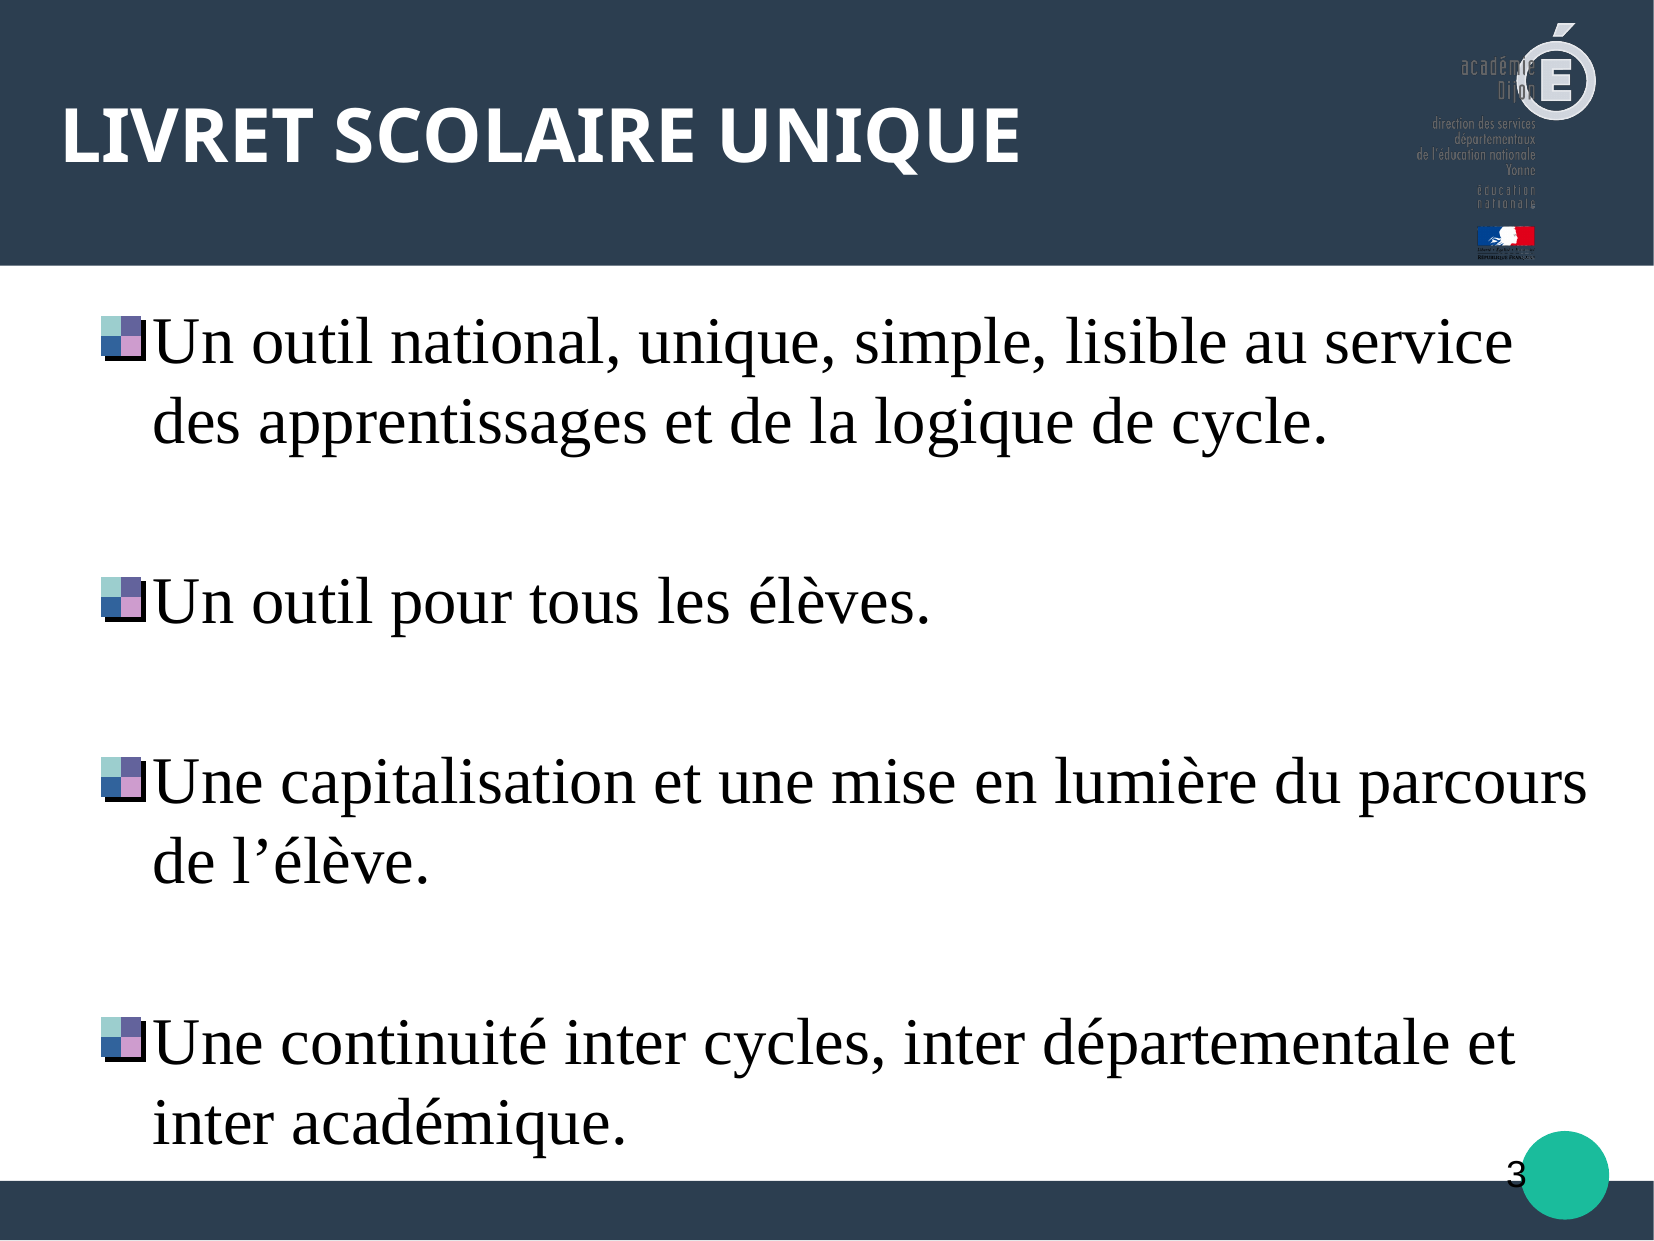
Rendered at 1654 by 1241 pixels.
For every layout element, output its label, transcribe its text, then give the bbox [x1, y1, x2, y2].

picture [97, 1013, 146, 1062]
text_box Un outil national, unique, simple, lisible au service des apprentissages et de la logique de cycle. Un outil pour tous les élèves. Une capitalisation et une mise en lumière du parcours de l’élève. Une continuité inter cycles, inter départementale et inter académique. [82, 289, 1619, 1164]
picture [97, 573, 146, 622]
picture [97, 312, 146, 361]
picture [97, 753, 146, 802]
title LIVRET SCOLAIRE UNIQUE [59, 49, 1417, 207]
picture [1417, 23, 1596, 260]
